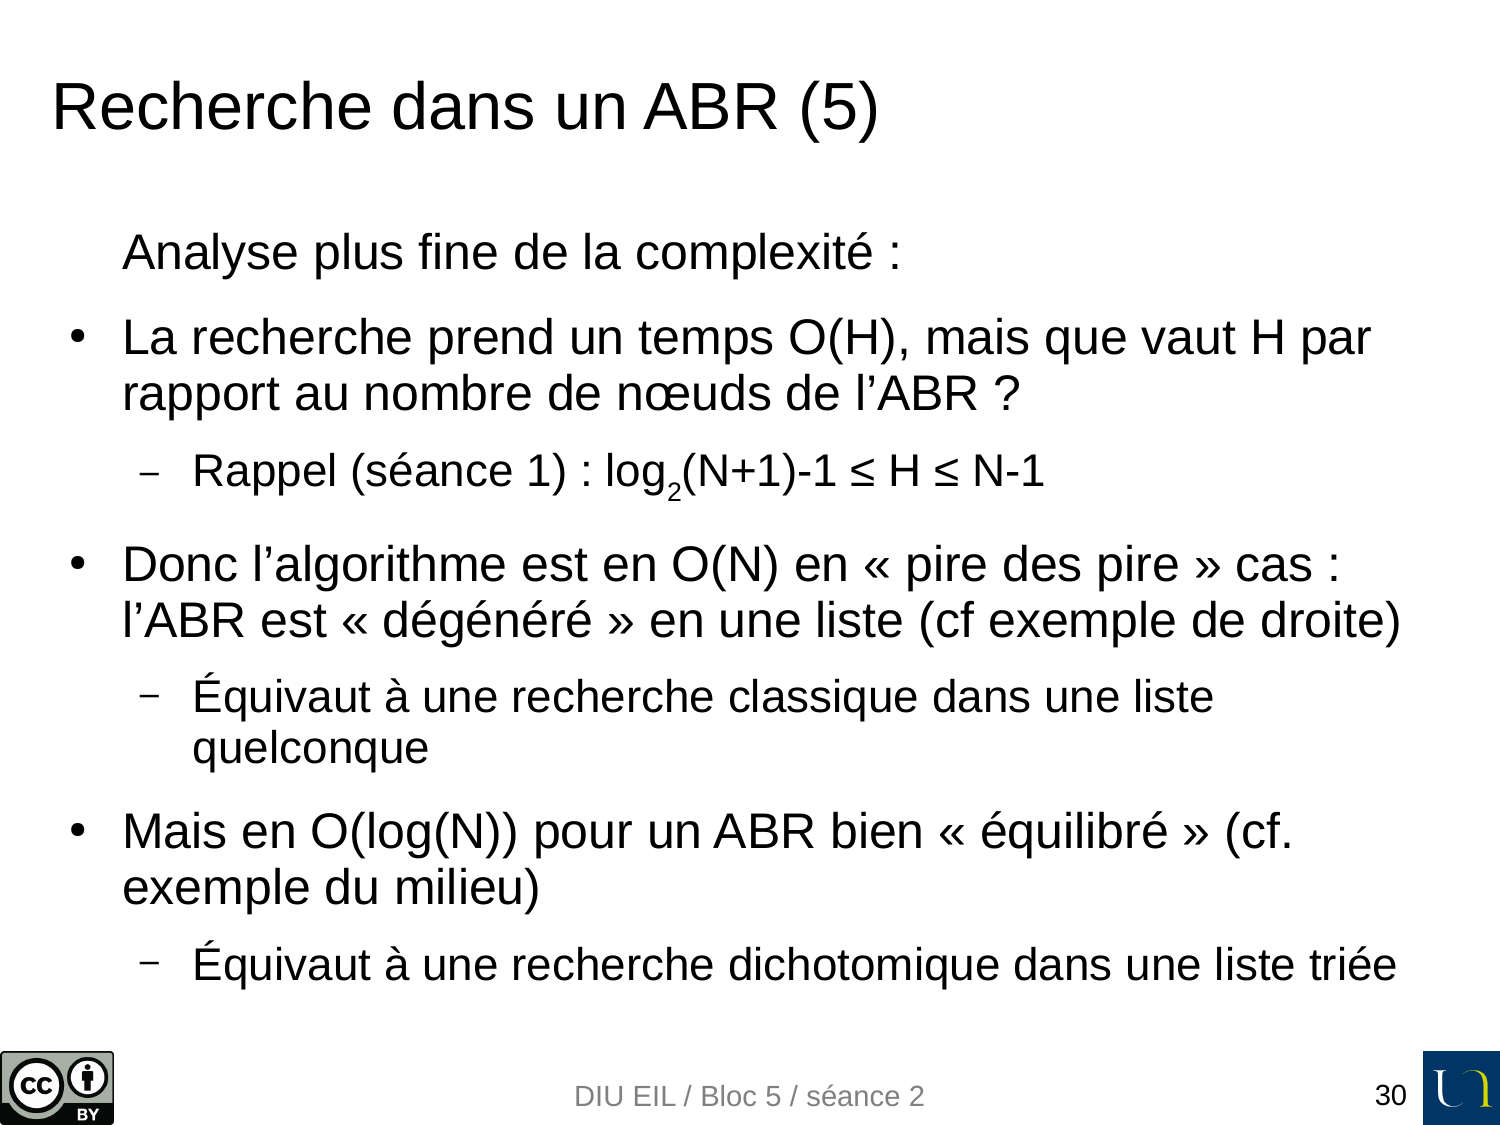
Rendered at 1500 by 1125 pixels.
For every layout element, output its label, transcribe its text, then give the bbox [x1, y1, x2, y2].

title Recherche dans un ABR (5) [51, 44, 1449, 170]
picture [0, 1051, 114, 1125]
picture [1417, 1051, 1500, 1125]
list Analyse plus fine de la complexité : La recherche prend un temps O(H), mais que vaut H par rapport au nombre de nœuds de l’ABR ? Rappel (séance 1) : log2(N+1)-1 ≤ H ≤ N-1 Donc l’algorithme est en O(N) en « pire des pire » cas : l’ABR est « dégénéré » en une liste (cf exemple de droite) Équivaut à une recherche classique dans une liste quelconque Mais en O(log(N)) pour un ABR bien « équilibré » (cf. exemple du milieu) Équivaut à une recherche dichotomique dans une liste triée [51, 224, 1449, 1052]
